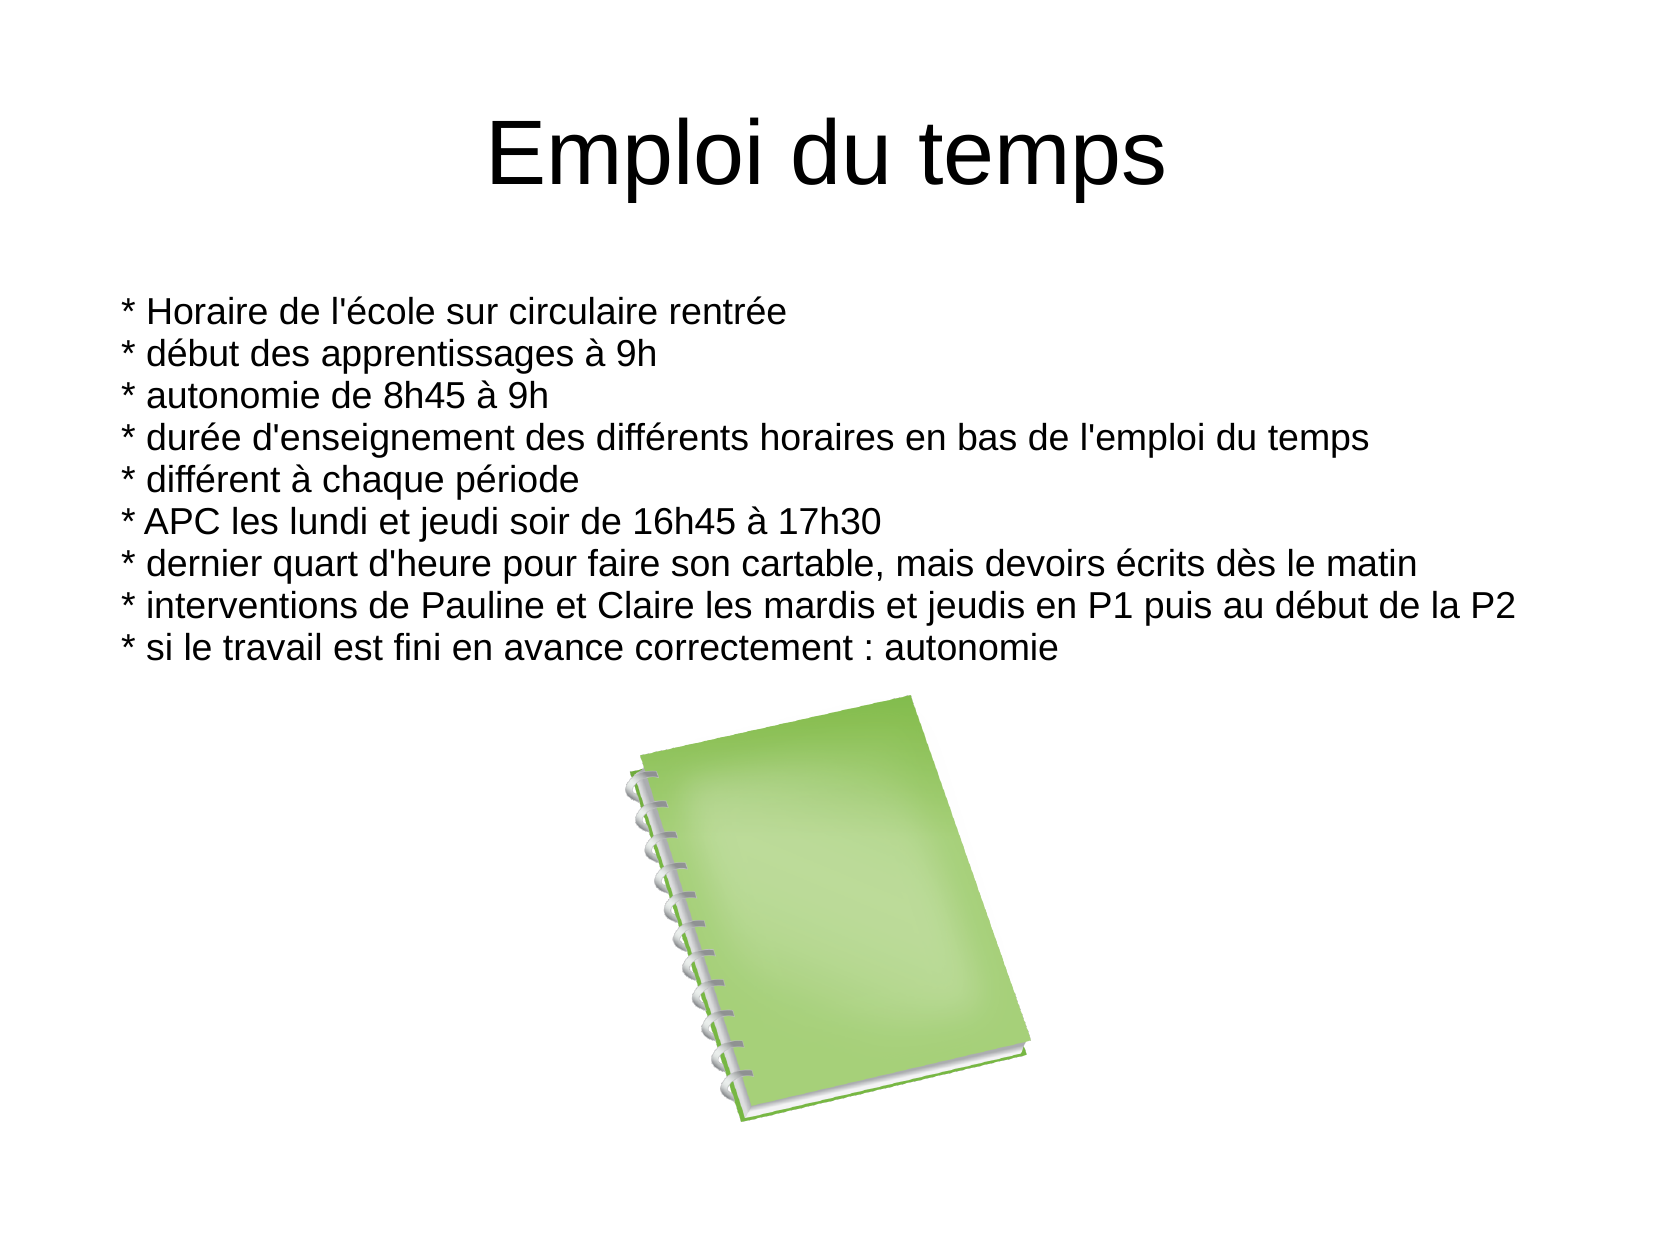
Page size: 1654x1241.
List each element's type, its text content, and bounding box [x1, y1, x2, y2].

text_box * Horaire de l'école sur circulaire rentrée * début des apprentissages à 9h * autonomie de 8h45 à 9h * durée d'enseignement des différents horaires en bas de l'emploi du temps * différent à chaque période * APC les lundi et jeudi soir de 16h45 à 17h30 * dernier quart d'heure pour faire son cartable, mais devoirs écrits dès le matin * interventions de Pauline et Claire les mardis et jeudis en P1 puis au début de la P2 * si le travail est fini en avance correctement : autonomie [106, 283, 1548, 677]
title Emploi du temps [82, 49, 1571, 257]
picture [625, 689, 1031, 1123]
